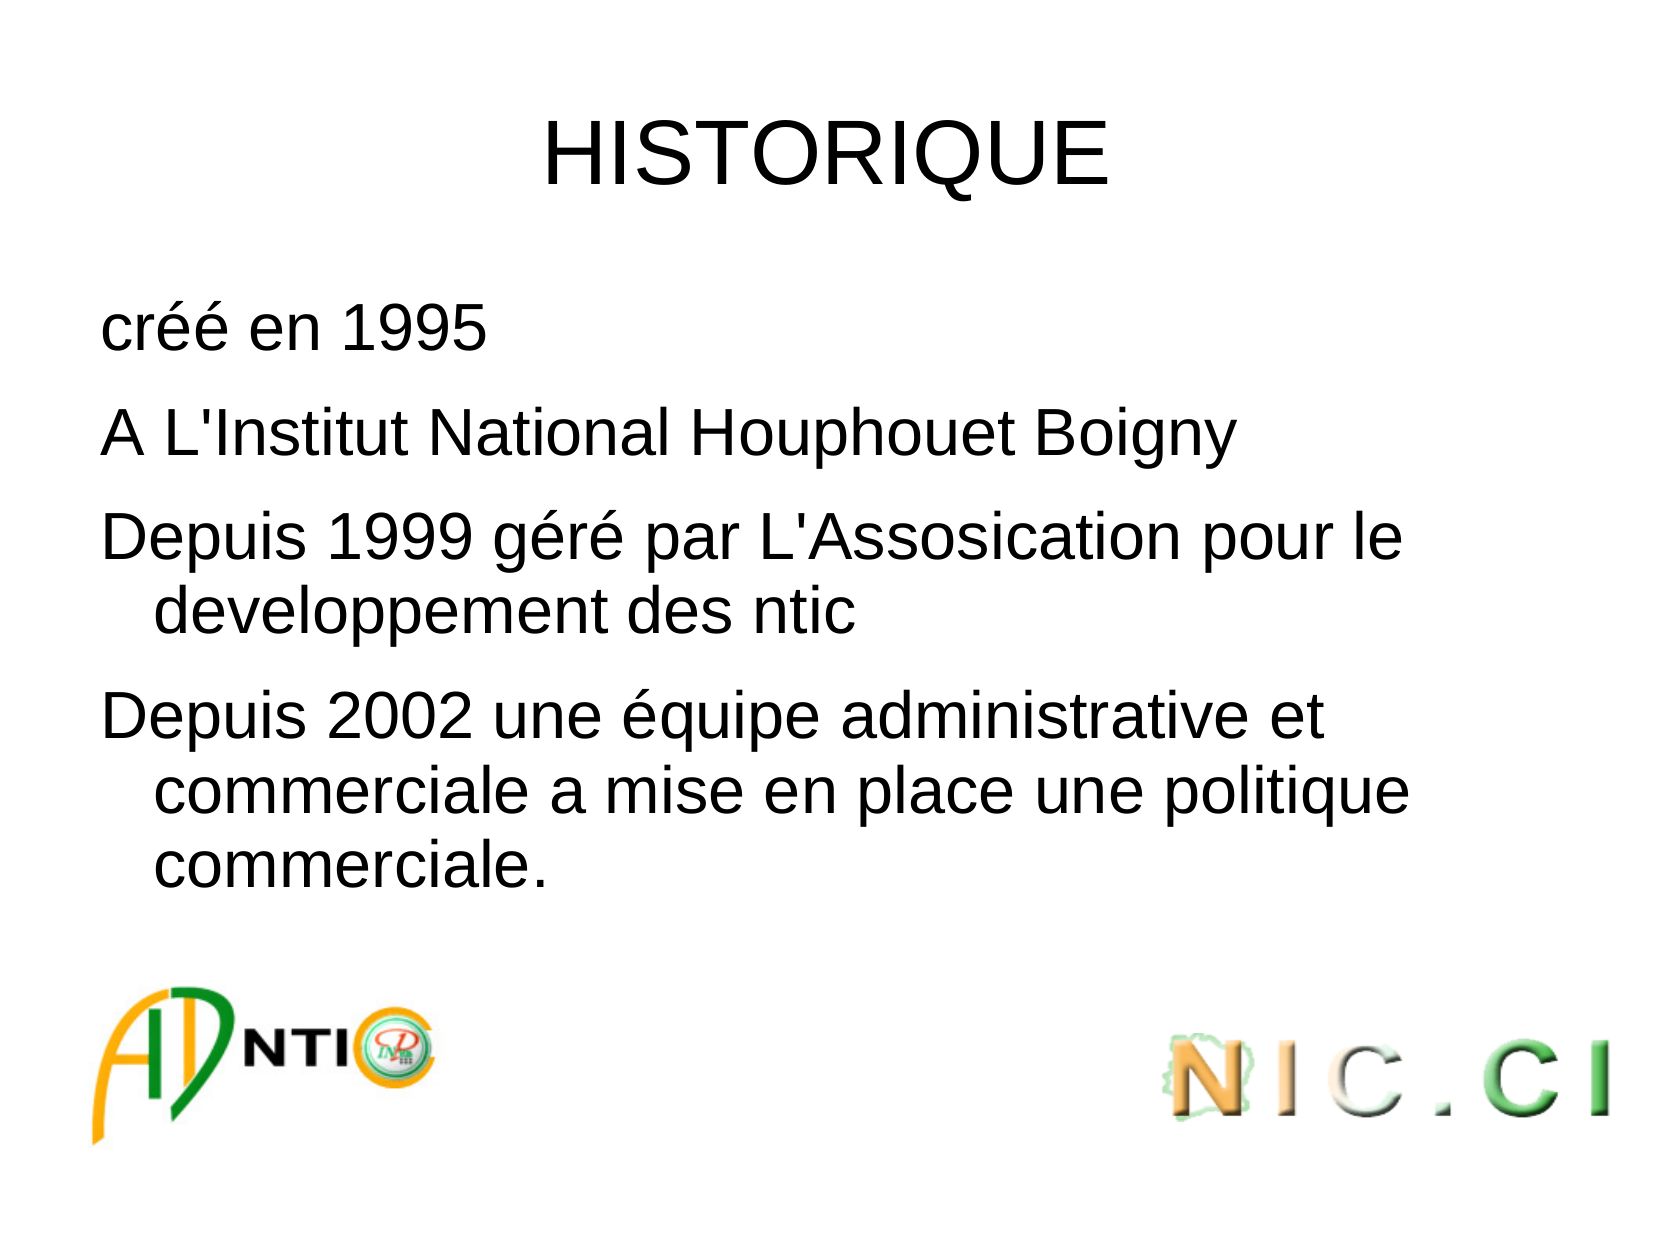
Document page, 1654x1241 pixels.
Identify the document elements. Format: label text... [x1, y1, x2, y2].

title HISTORIQUE [82, 56, 1571, 250]
list créé en 1995 A L'Institut National Houphouet Boigny Depuis 1999 géré par L'Assosication pour le developpement des ntic Depuis 2002 une équipe administrative et commerciale a mise en place une politique commerciale. [82, 290, 1571, 1094]
picture [88, 1094, 452, 1153]
picture [1151, 1033, 1625, 1123]
